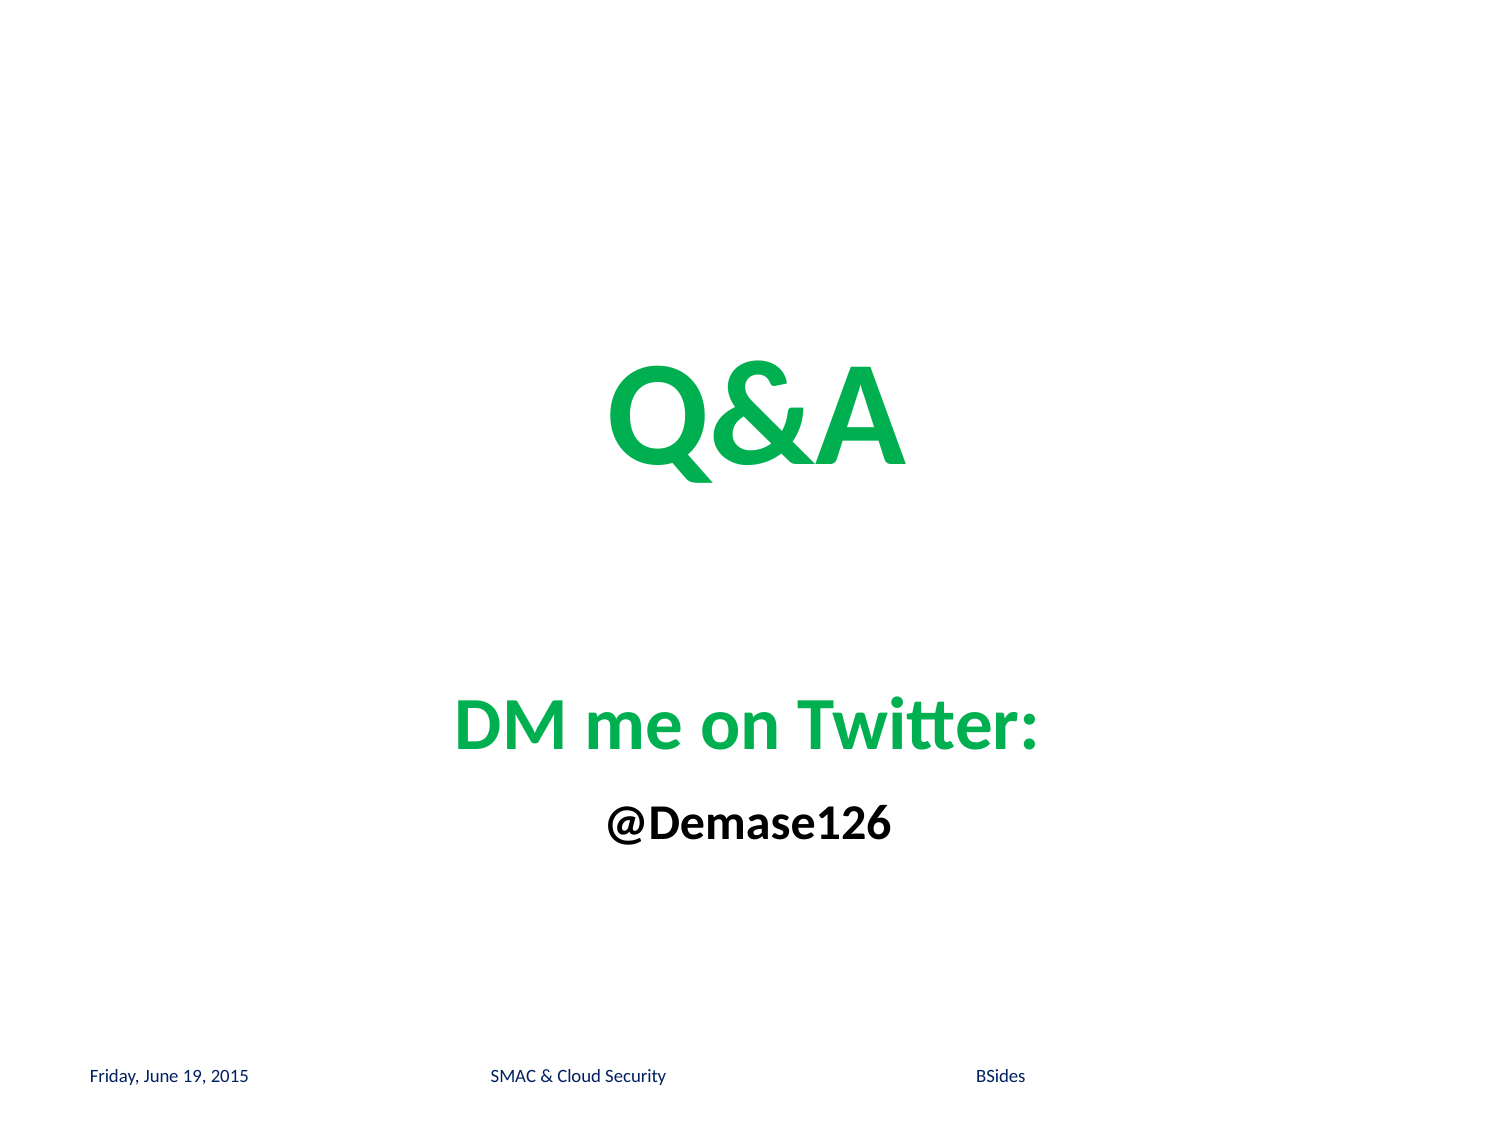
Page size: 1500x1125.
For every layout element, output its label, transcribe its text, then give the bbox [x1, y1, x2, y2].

text_box Q&A DM me on Twitter: @Demase126 [37, 262, 1475, 778]
text_box Friday, June 19, 2015 SMAC & Cloud Security BSides [74, 1042, 1395, 1103]
